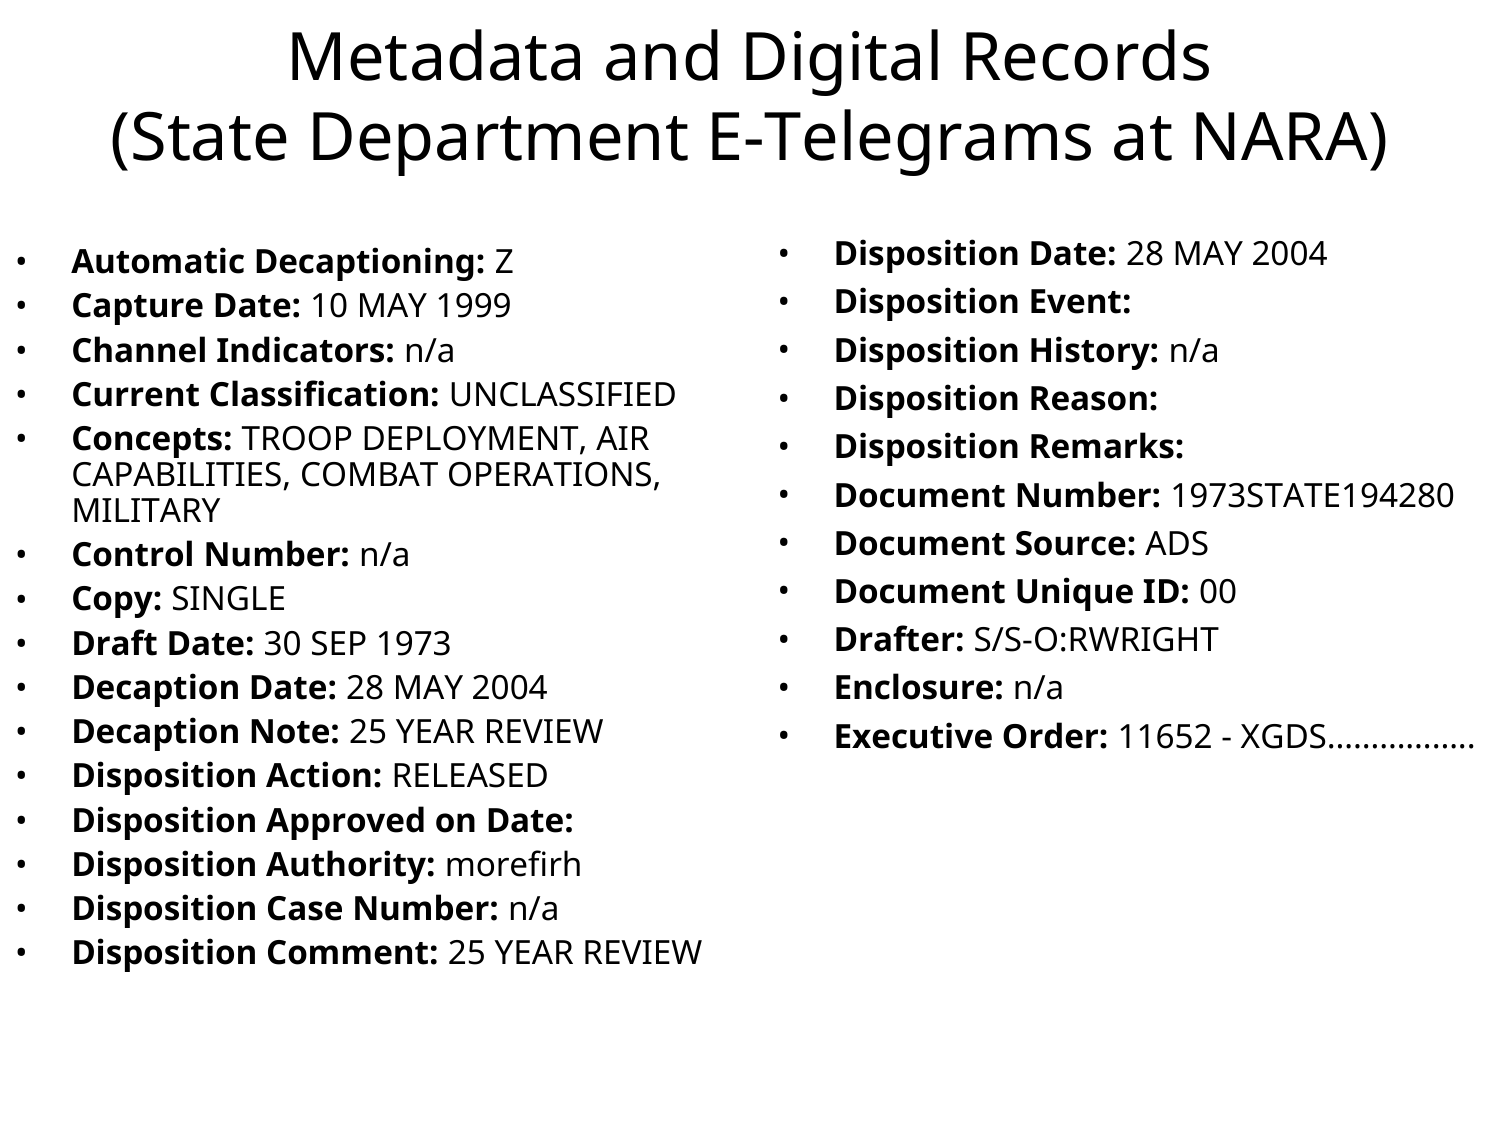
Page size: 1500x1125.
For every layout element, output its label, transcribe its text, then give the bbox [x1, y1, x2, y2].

list Automatic Decaptioning: Z Capture Date: 10 MAY 1999 Channel Indicators: n/a Current Classification: UNCLASSIFIED Concepts: TROOP DEPLOYMENT, AIR CAPABILITIES, COMBAT OPERATIONS, MILITARY Control Number: n/a Copy: SINGLE Draft Date: 30 SEP 1973 Decaption Date: 28 MAY 2004 Decaption Note: 25 YEAR REVIEW Disposition Action: RELEASED Disposition Approved on Date: Disposition Authority: morefirh Disposition Case Number: n/a Disposition Comment: 25 YEAR REVIEW [0, 237, 738, 1125]
title Metadata and Digital Records (State Department E-Telegrams at NARA) [0, 0, 1500, 188]
list Disposition Date: 28 MAY 2004 Disposition Event: Disposition History: n/a Disposition Reason: Disposition Remarks: Document Number: 1973STATE194280 Document Source: ADS Document Unique ID: 00 Drafter: S/S-O:RWRIGHT Enclosure: n/a Executive Order: 11652 - XGDS…………….. [762, 224, 1500, 1125]
